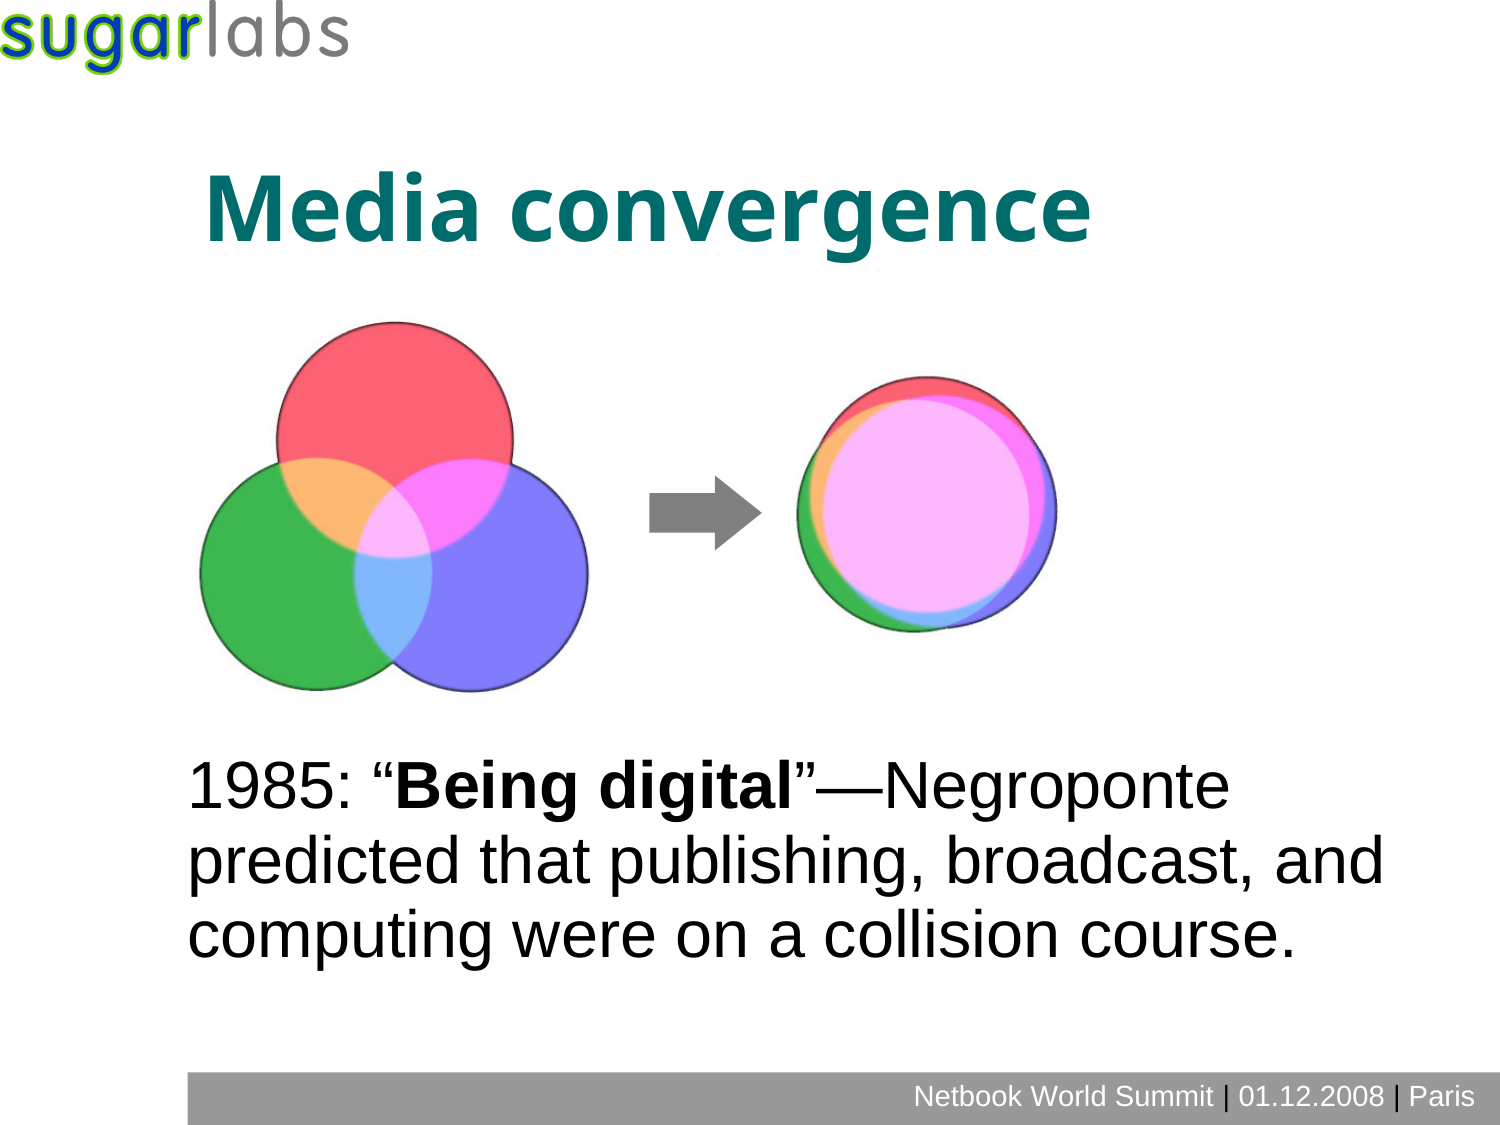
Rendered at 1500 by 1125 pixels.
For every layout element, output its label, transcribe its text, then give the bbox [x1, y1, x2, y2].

title Media convergence [187, 67, 1500, 346]
text_box [649, 475, 762, 551]
subtitle 1985: “Being digital”—Negroponte predicted that publishing, broadcast, and computing were on a collision course. [187, 337, 1425, 1042]
picture [0, 0, 348, 75]
